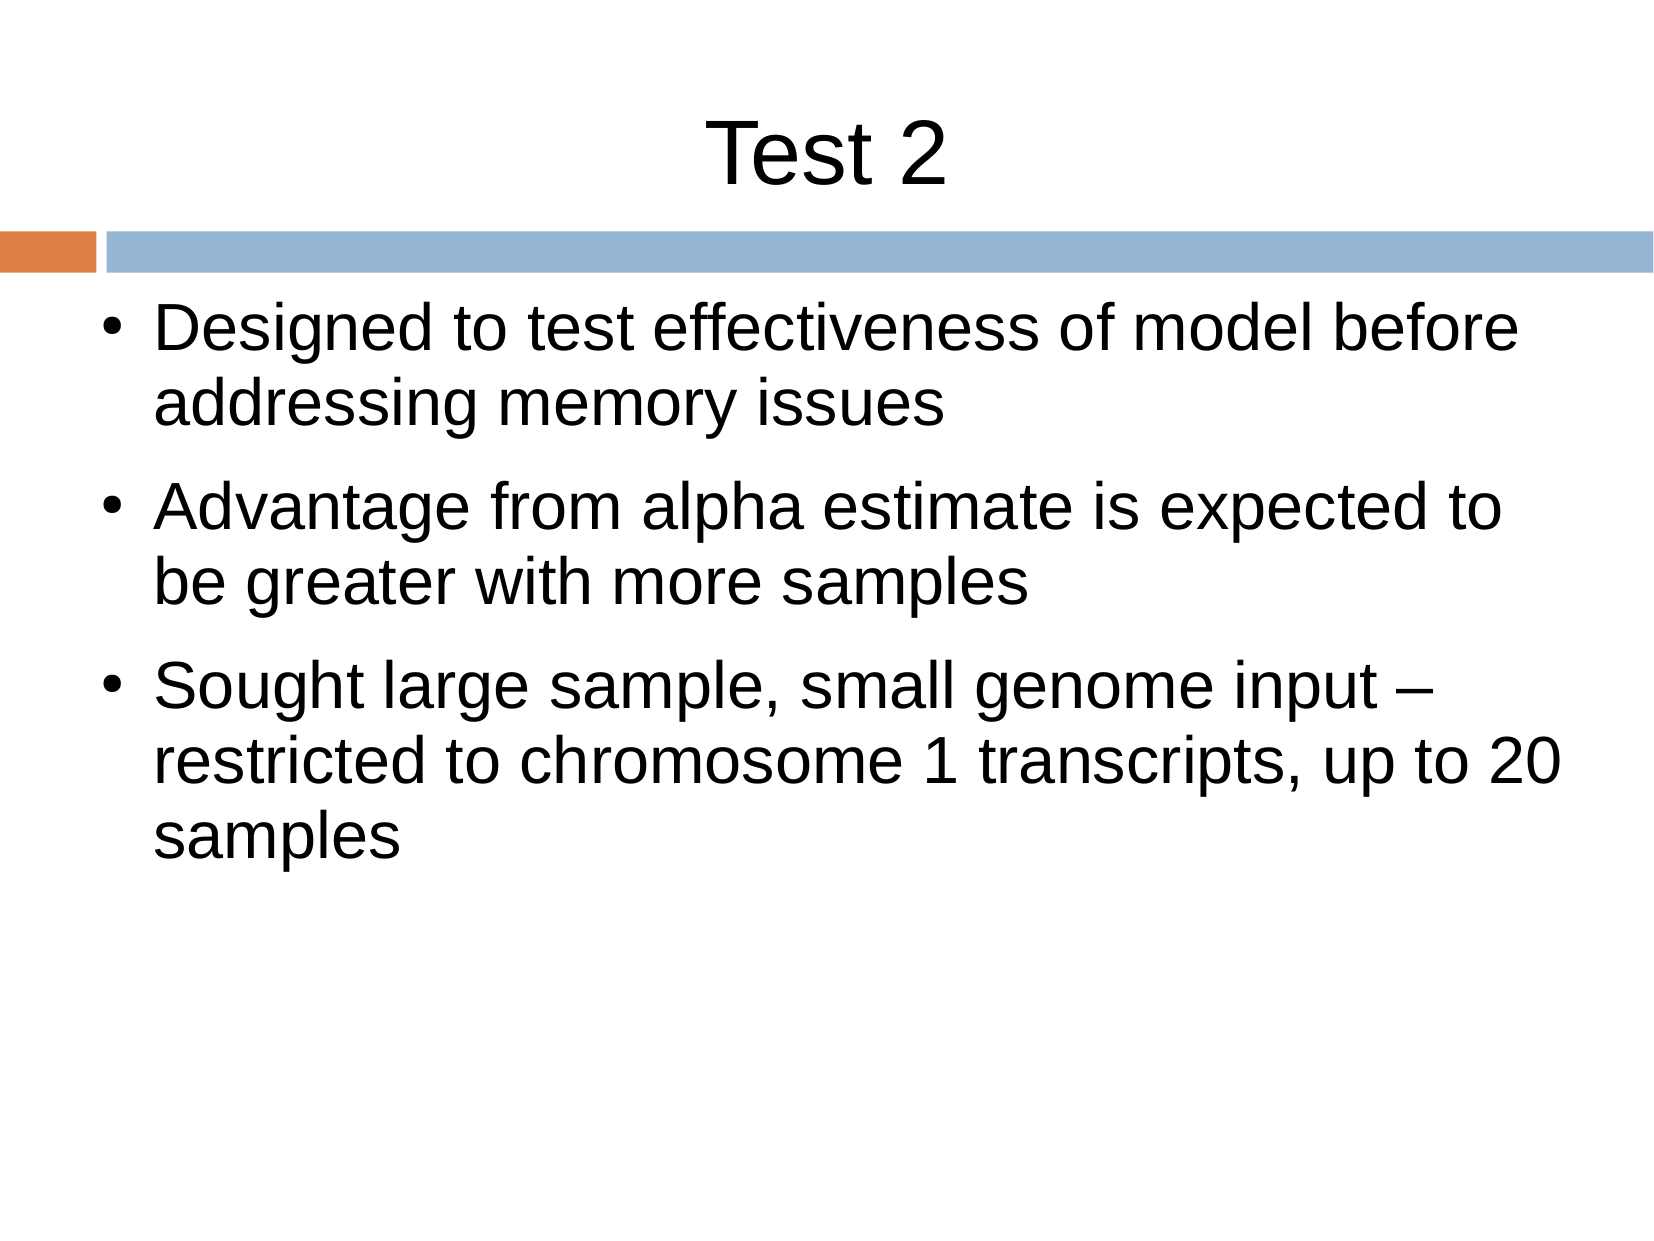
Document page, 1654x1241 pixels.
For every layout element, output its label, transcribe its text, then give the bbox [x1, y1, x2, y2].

title Test 2 [82, 56, 1571, 250]
list Designed to test effectiveness of model before addressing memory issues Advantage from alpha estimate is expected to be greater with more samples Sought large sample, small genome input – restricted to chromosome 1 transcripts, up to 20 samples [82, 290, 1571, 1094]
